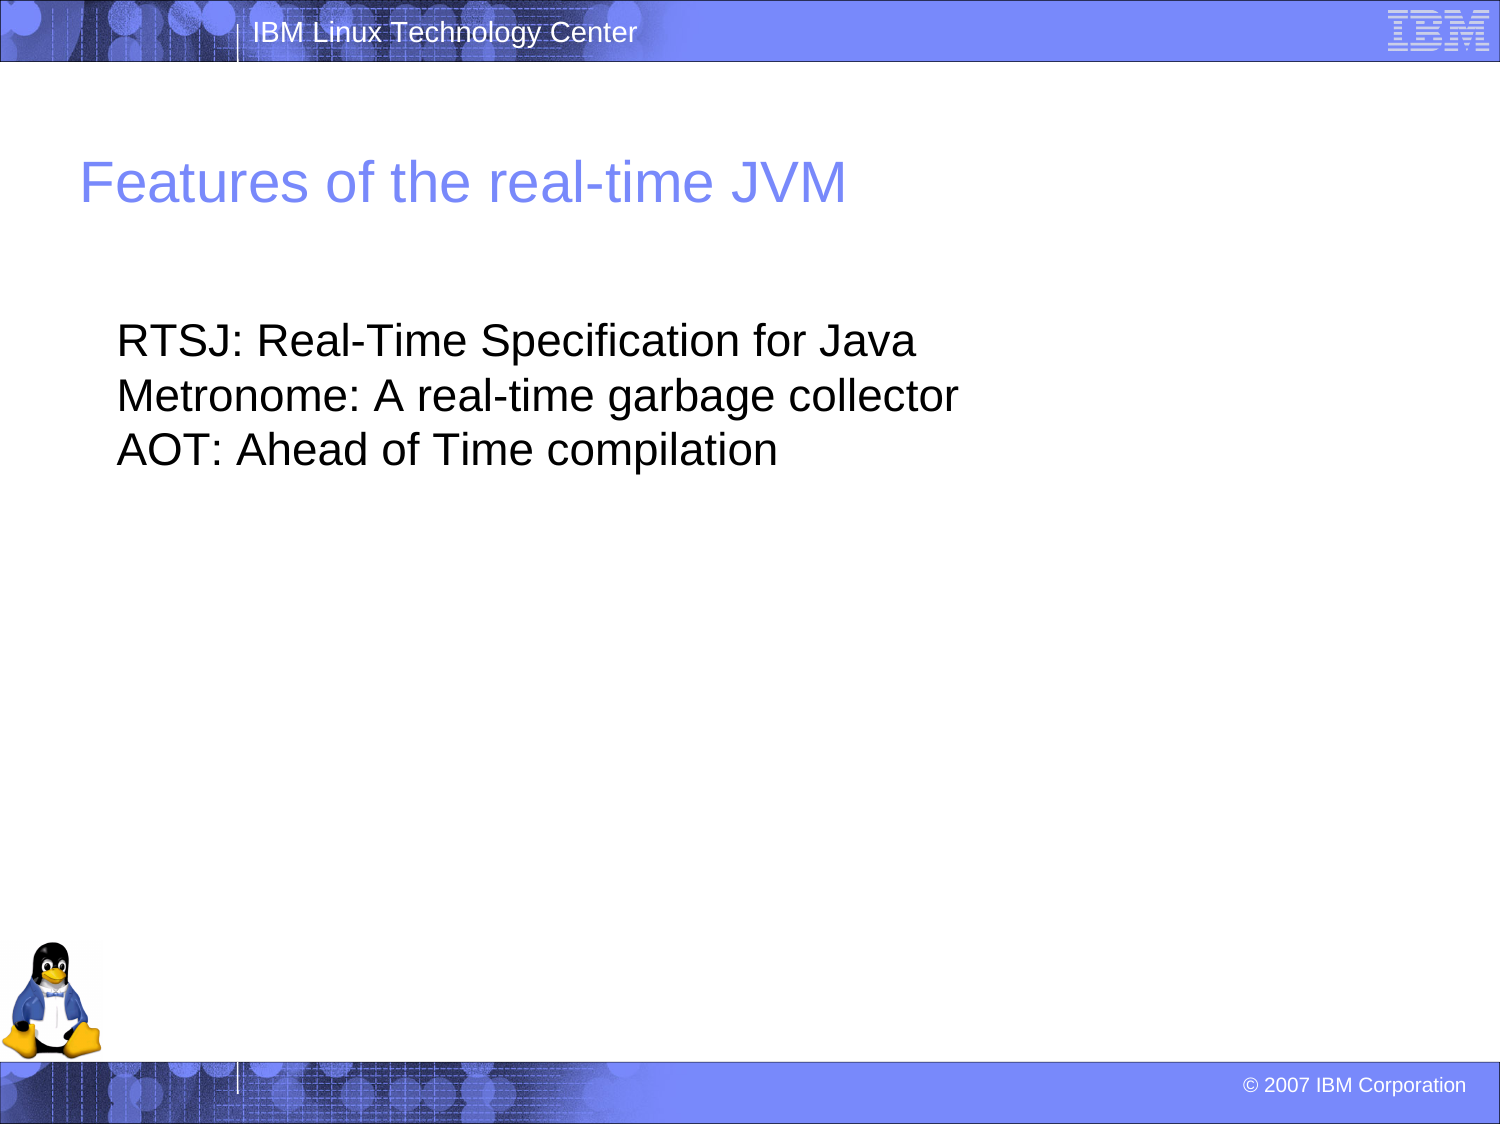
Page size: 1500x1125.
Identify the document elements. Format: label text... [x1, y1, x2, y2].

title Features of the real-time JVM [79, 142, 1379, 225]
picture [1, 1063, 1499, 1123]
picture [1, 1, 1499, 61]
list RTSJ: Real-Time Specification for Java Metronome: A real-time garbage collector AOT: Ahead of Time compilation [116, 311, 1426, 952]
picture [0, 940, 103, 1061]
